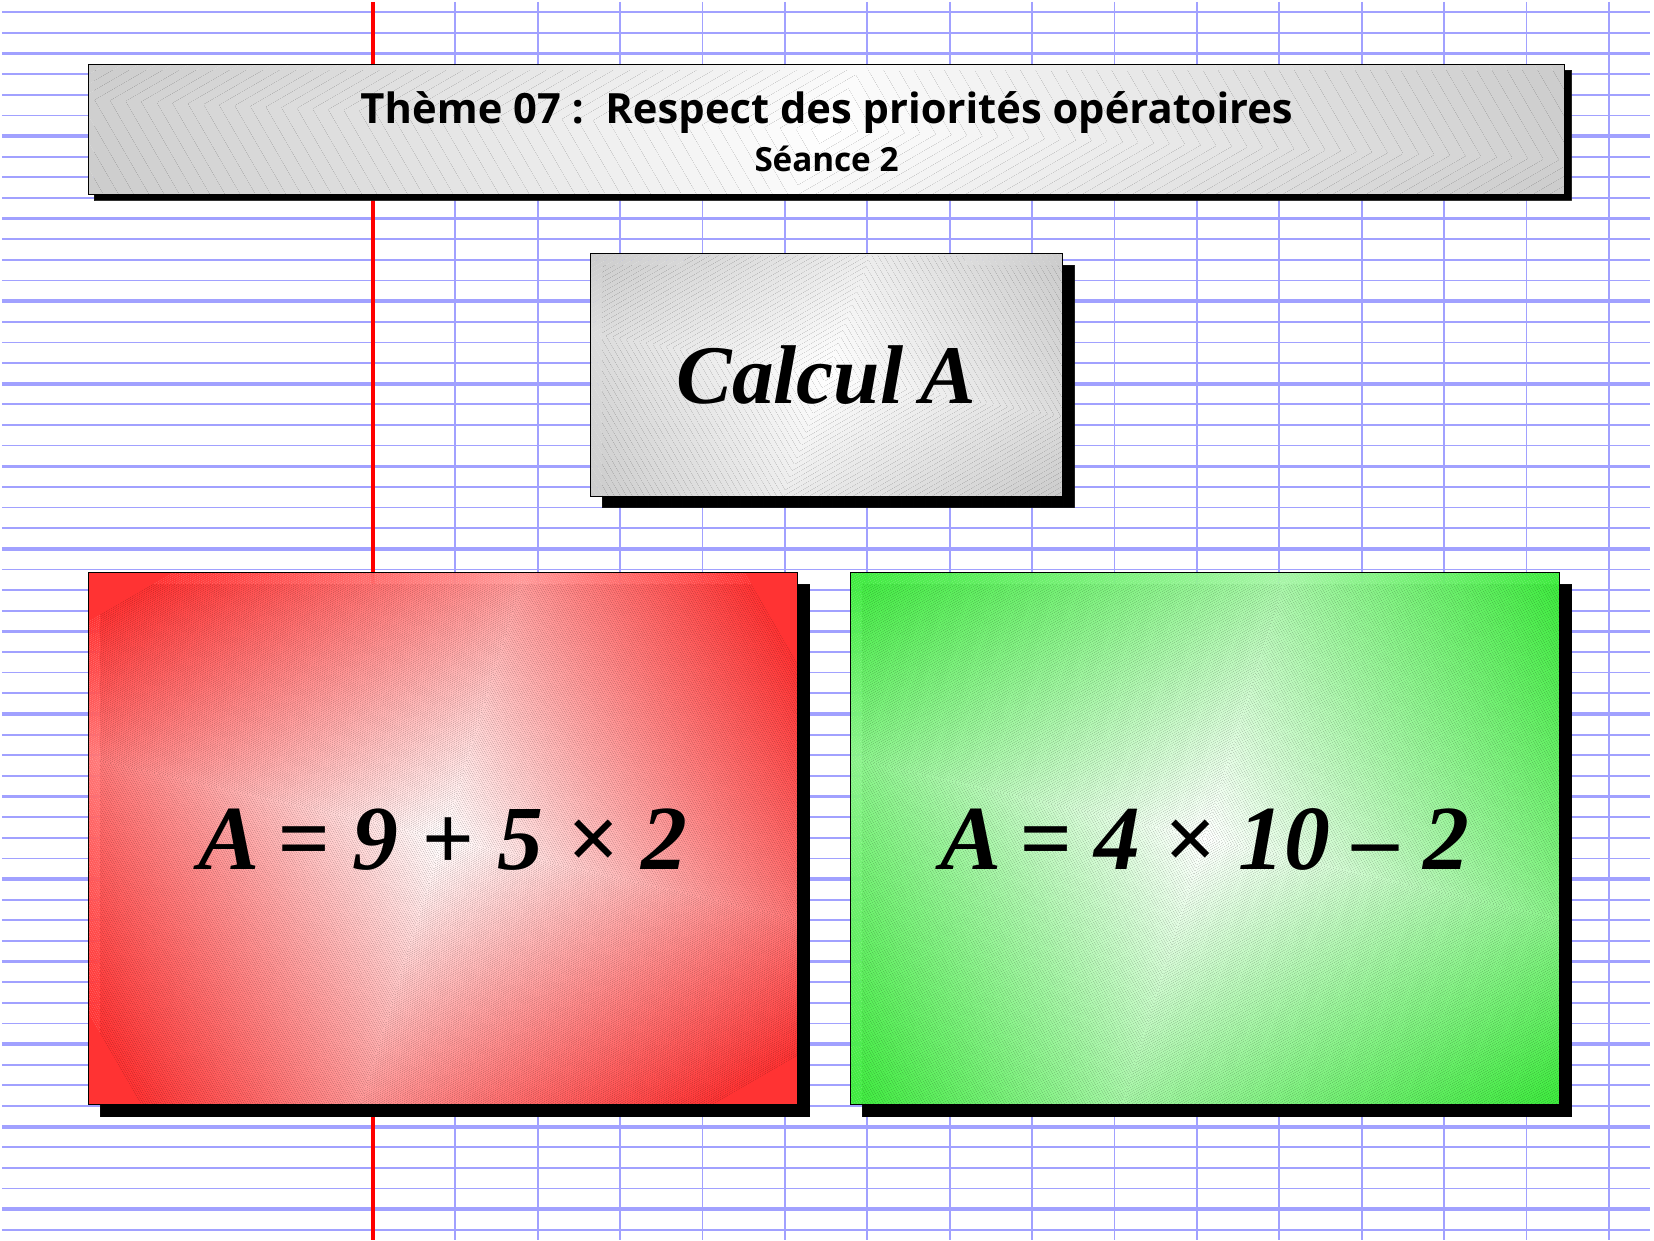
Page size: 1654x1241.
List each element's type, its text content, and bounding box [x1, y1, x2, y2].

text_box A = 9 + 5 × 2 [88, 572, 798, 1105]
text_box A = 4 × 10 – 2 [850, 572, 1560, 1105]
text_box Calcul A [590, 253, 1063, 497]
picture [0, 0, 1654, 1241]
text_box Thème 07 : Respect des priorités opératoires Séance 2 [88, 64, 1565, 195]
